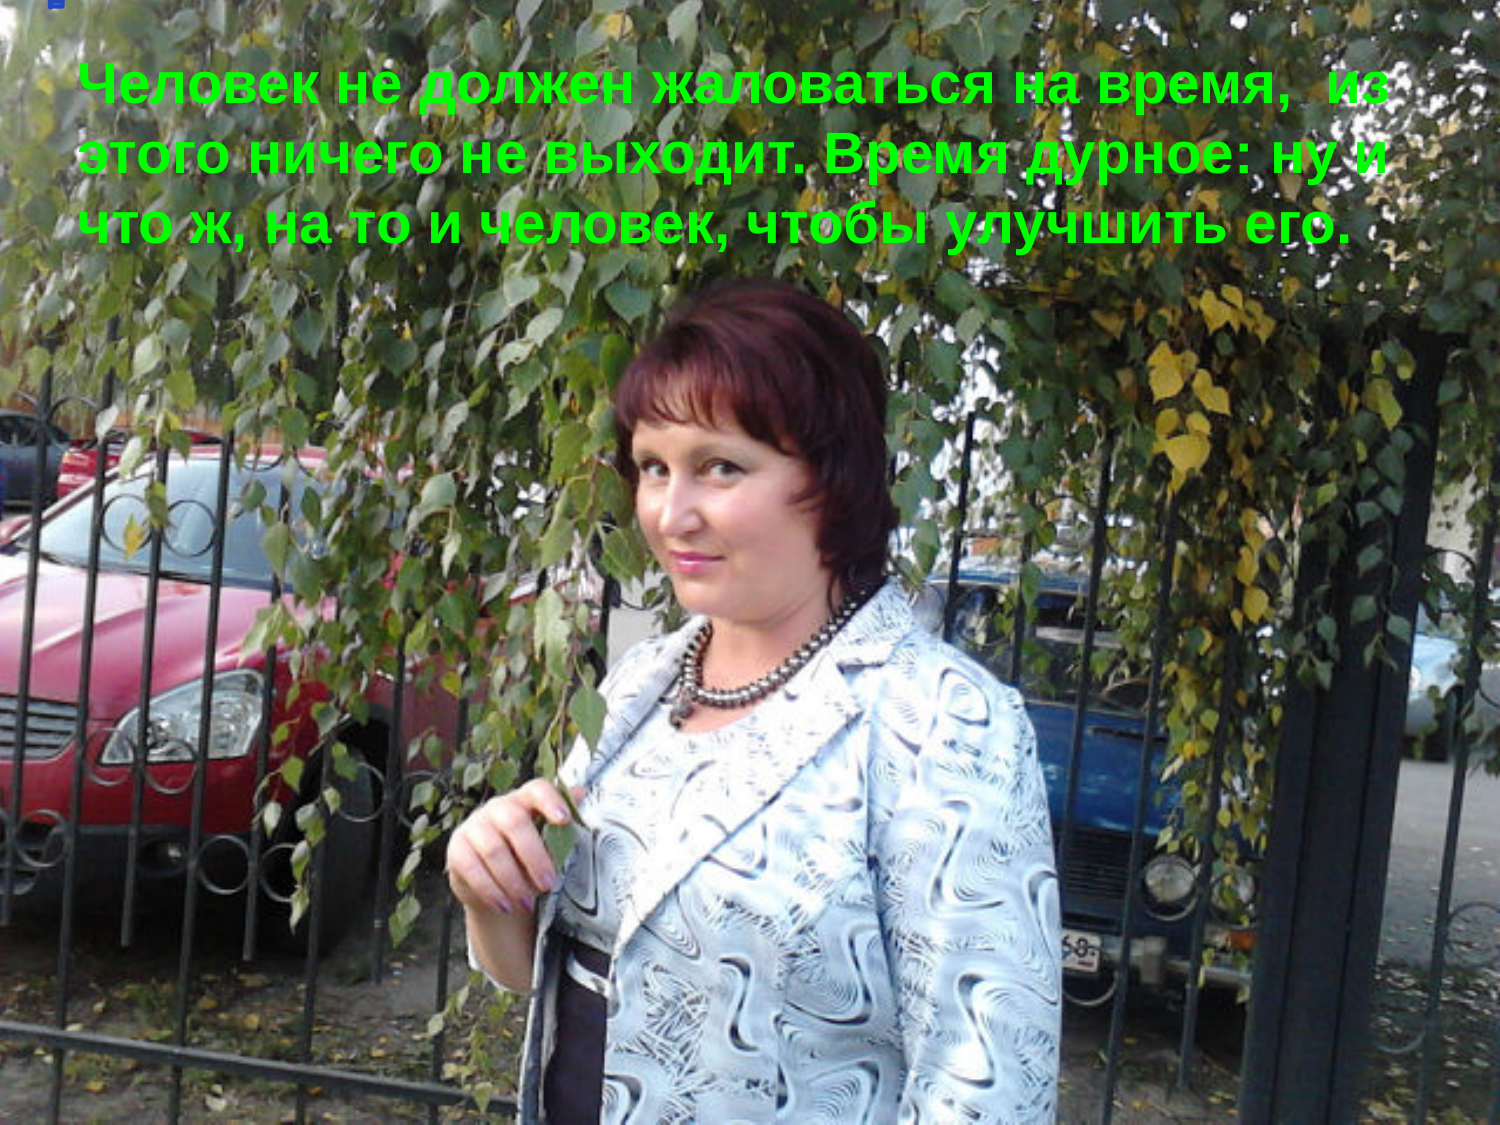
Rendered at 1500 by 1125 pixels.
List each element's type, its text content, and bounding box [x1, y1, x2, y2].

text_box [50, 0, 63, 8]
text_box Человек не должен жаловаться на время, из этого ничего не выходит. Время дурное: ну и что ж, на то и человек, чтобы улучшить его. [62, 37, 1450, 263]
picture [0, 0, 1500, 1125]
